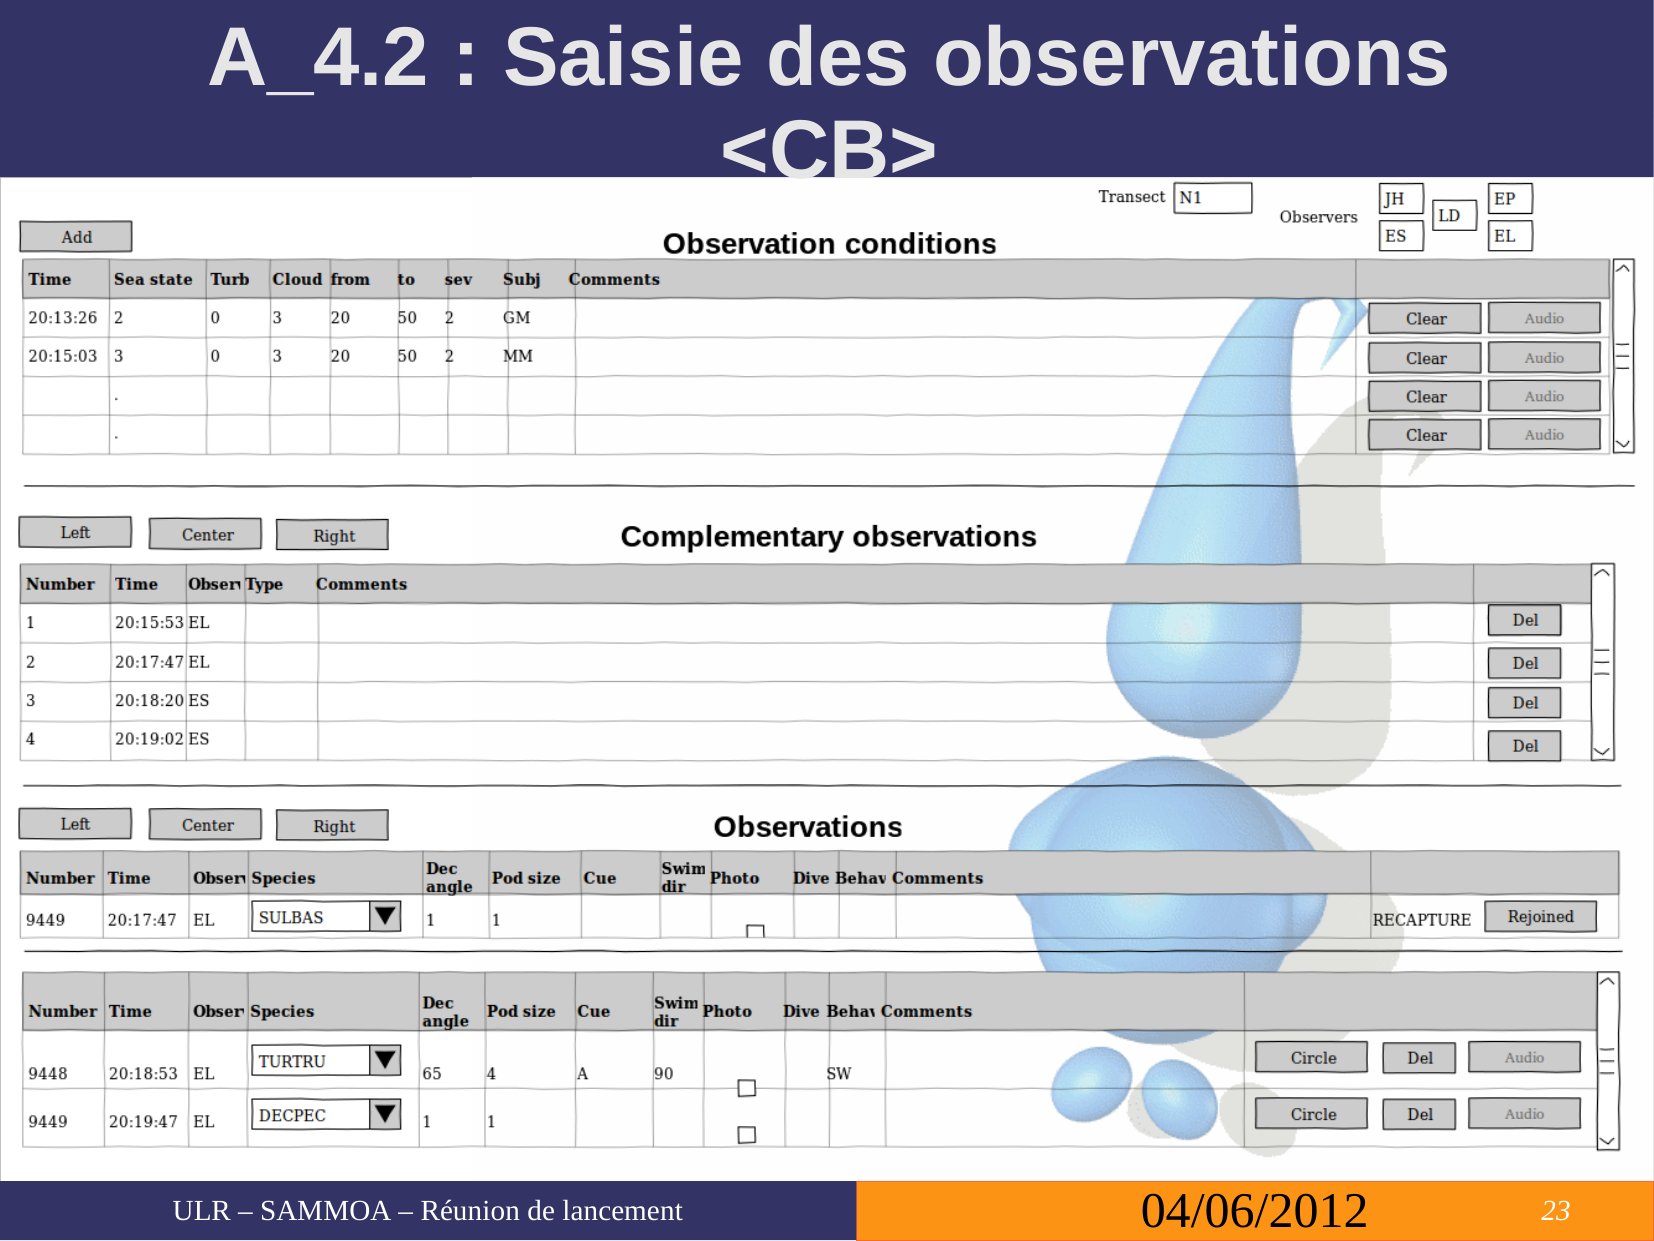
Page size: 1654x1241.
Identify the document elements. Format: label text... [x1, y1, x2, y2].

title A_4.2 : Saisie des observations <CB> [123, 0, 1536, 165]
picture [0, 165, 1654, 1185]
